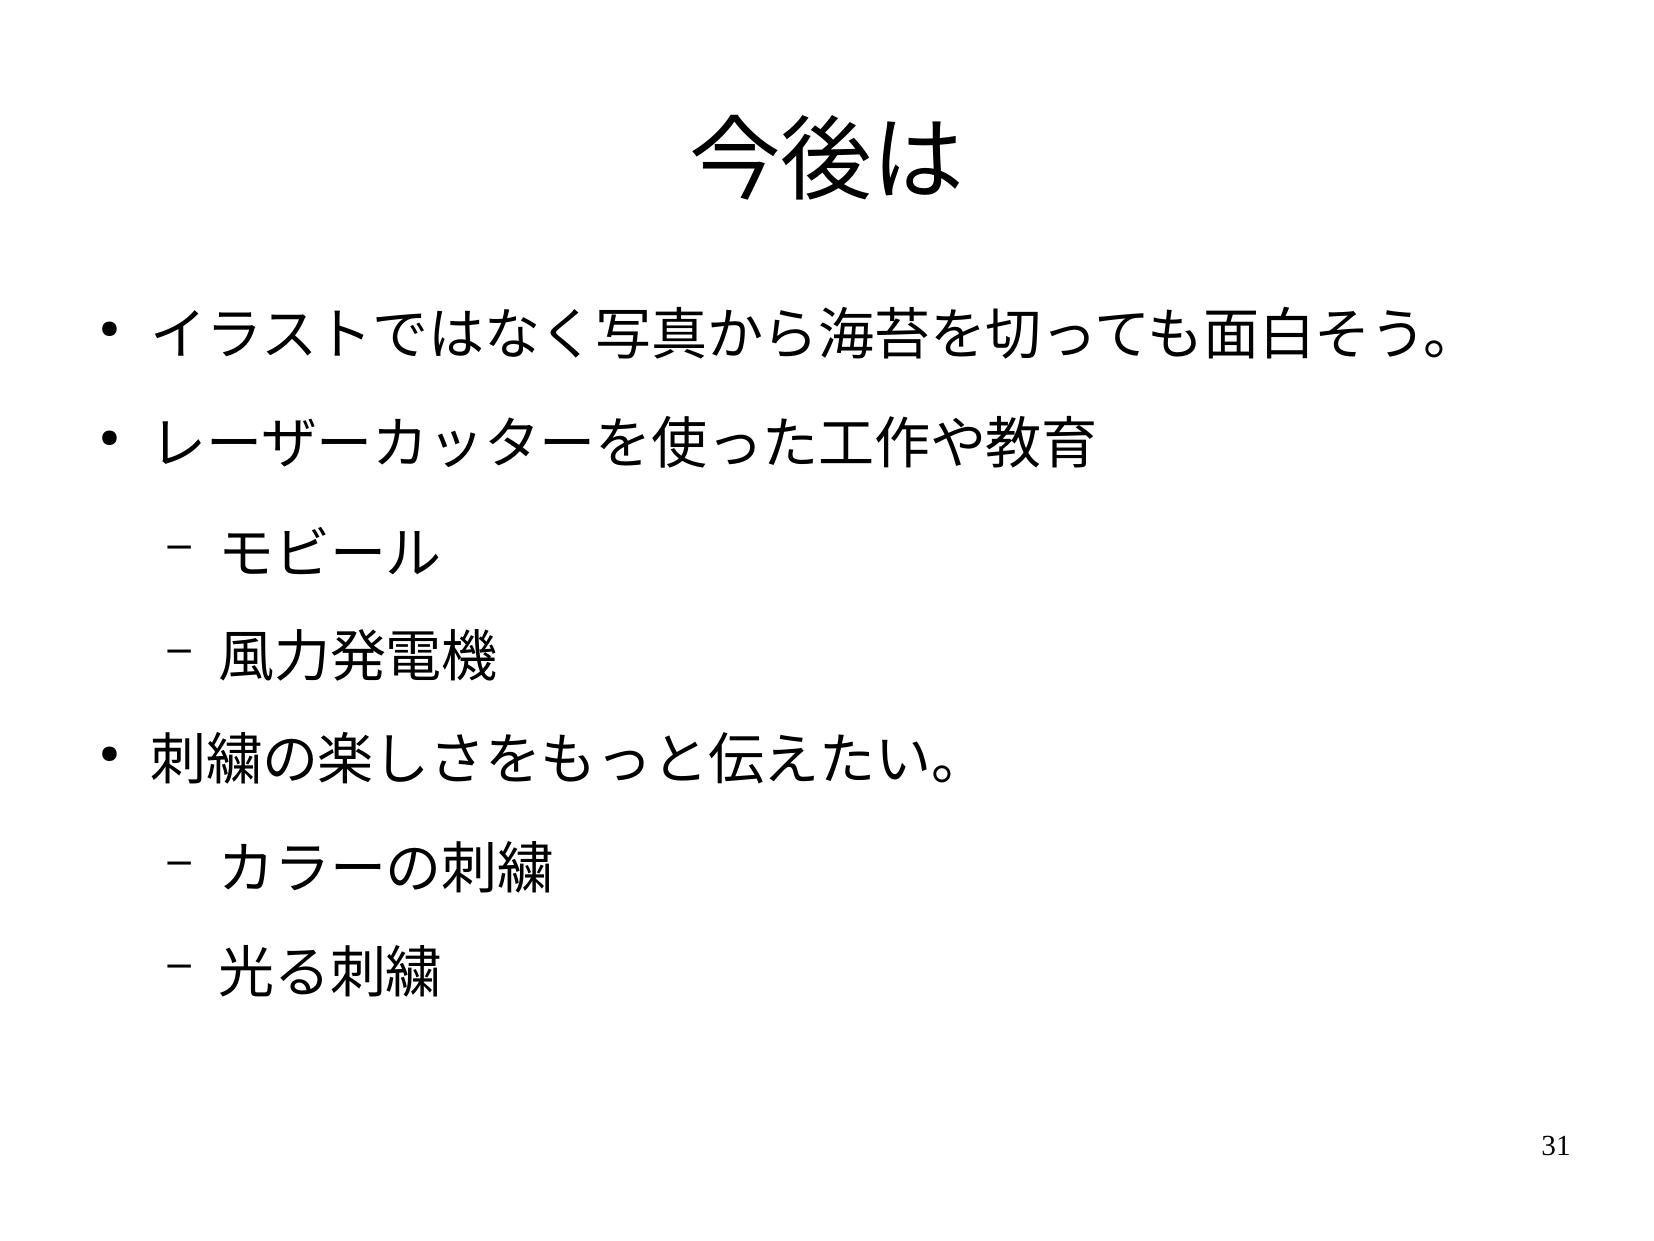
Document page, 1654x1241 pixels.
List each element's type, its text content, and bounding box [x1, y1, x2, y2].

title 今後は [82, 49, 1571, 257]
list イラストではなく写真から海苔を切っても面白そう。 レーザーカッターを使った工作や教育 モビール 風力発電機 刺繍の楽しさをもっと伝えたい。 カラーの刺繍 光る刺繍 [82, 290, 1571, 1010]
